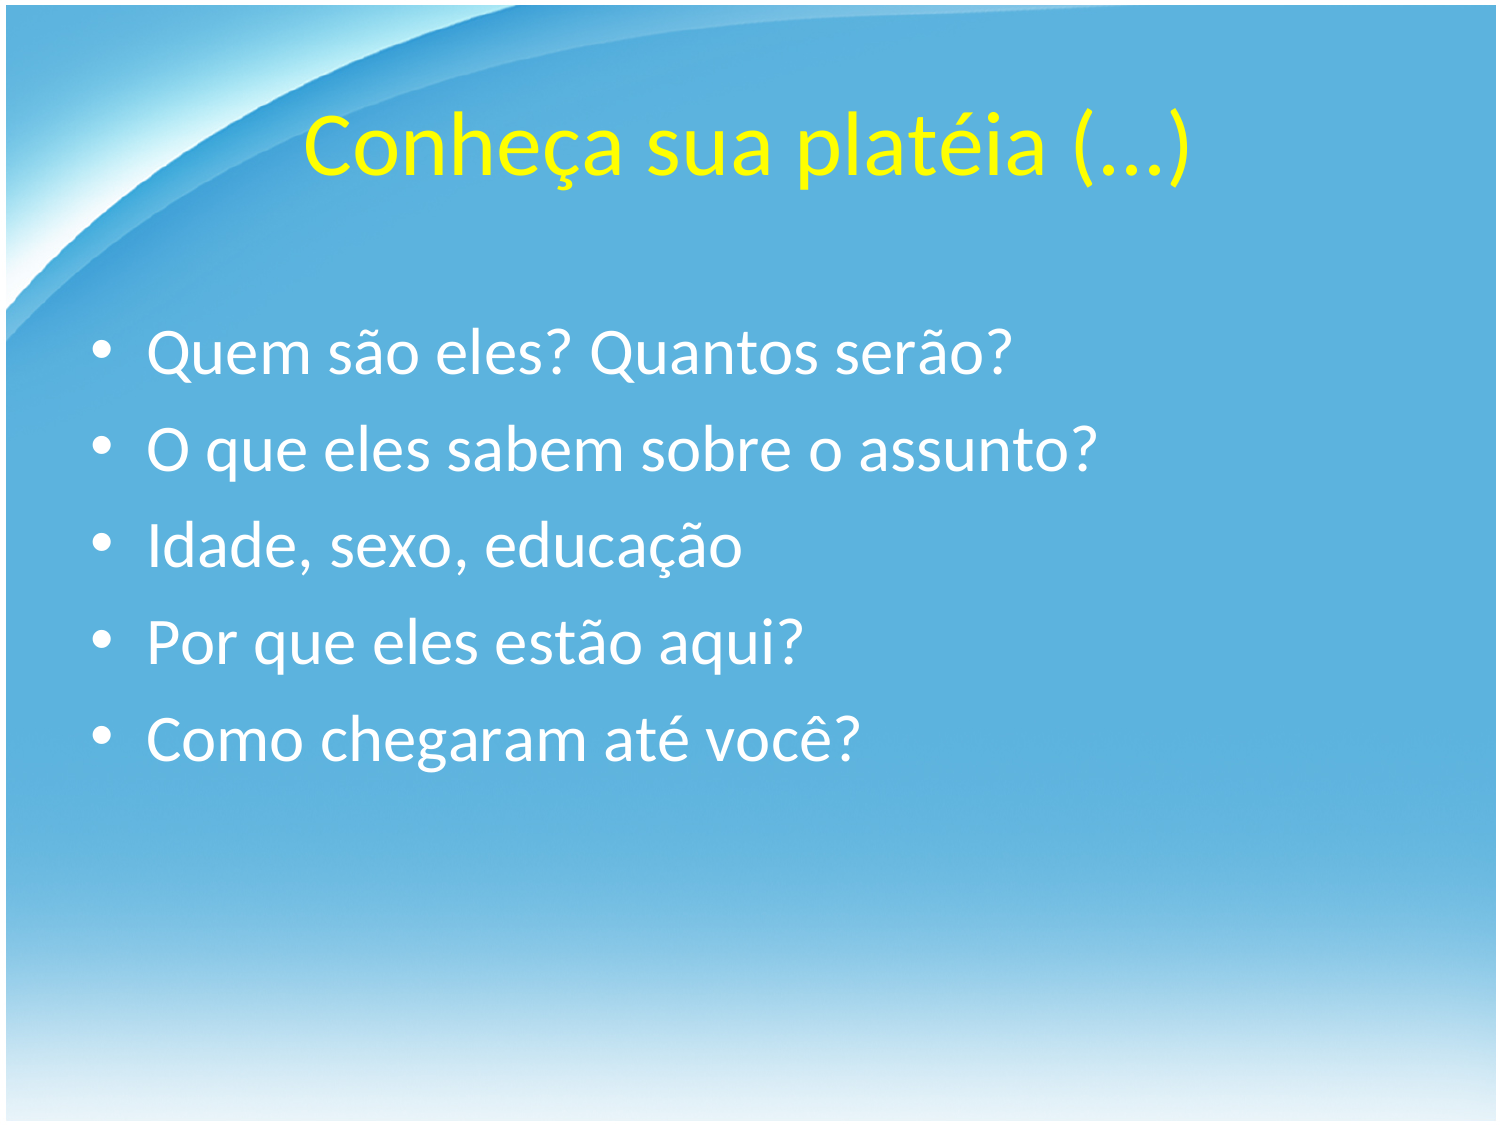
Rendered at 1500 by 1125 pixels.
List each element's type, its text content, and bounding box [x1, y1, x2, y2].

picture [0, 0, 1500, 1125]
text_box Quem são eles? Quantos serão? O que eles sabem sobre o assunto? Idade, sexo, educação Por que eles estão aqui? Como chegaram até você? [75, 300, 1426, 1043]
title Conheça sua platéia (...) [75, 21, 1425, 257]
